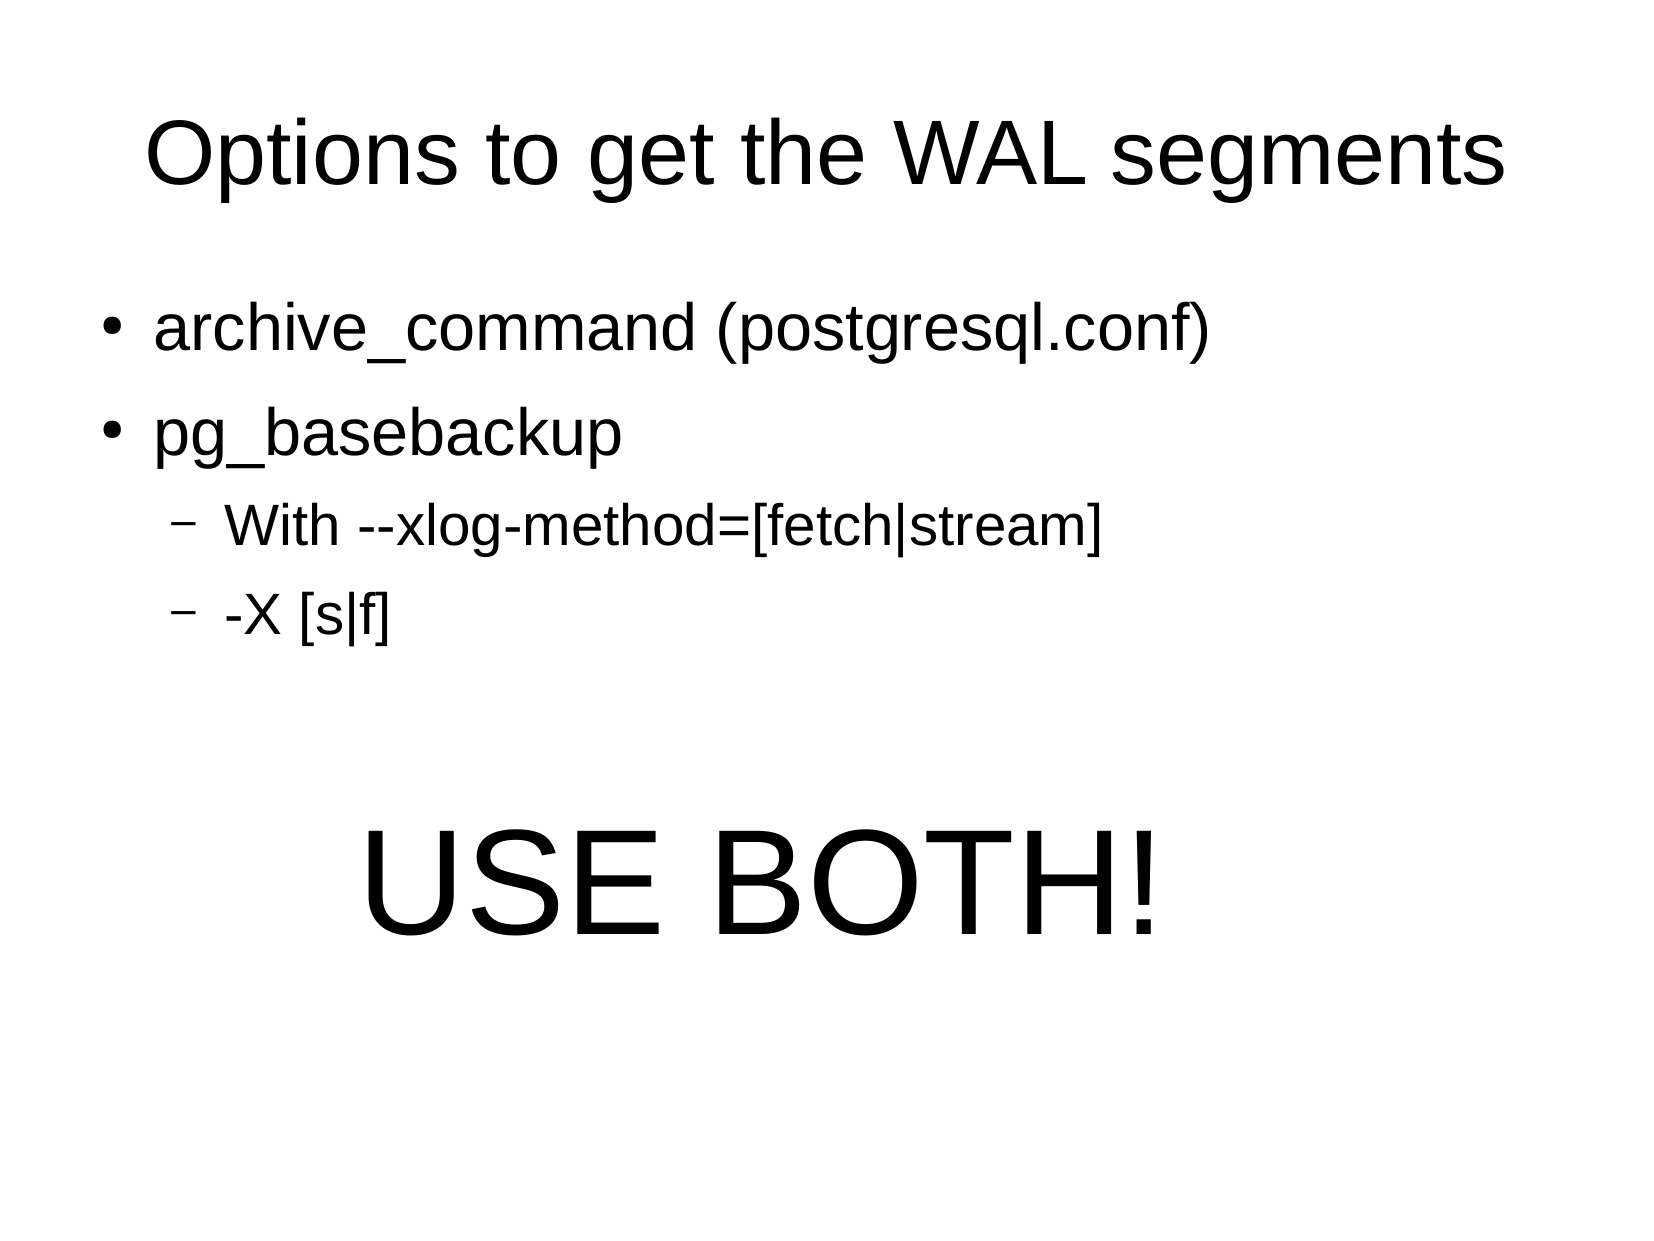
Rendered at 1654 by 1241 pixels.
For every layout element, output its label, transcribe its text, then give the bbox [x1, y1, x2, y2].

title Options to get the WAL segments [82, 49, 1571, 257]
list archive_command (postgresql.conf) pg_basebackup With --xlog-method=[fetch|stream] -X [s|f] [82, 290, 1571, 1010]
text_box USE BOTH! [342, 791, 1182, 975]
